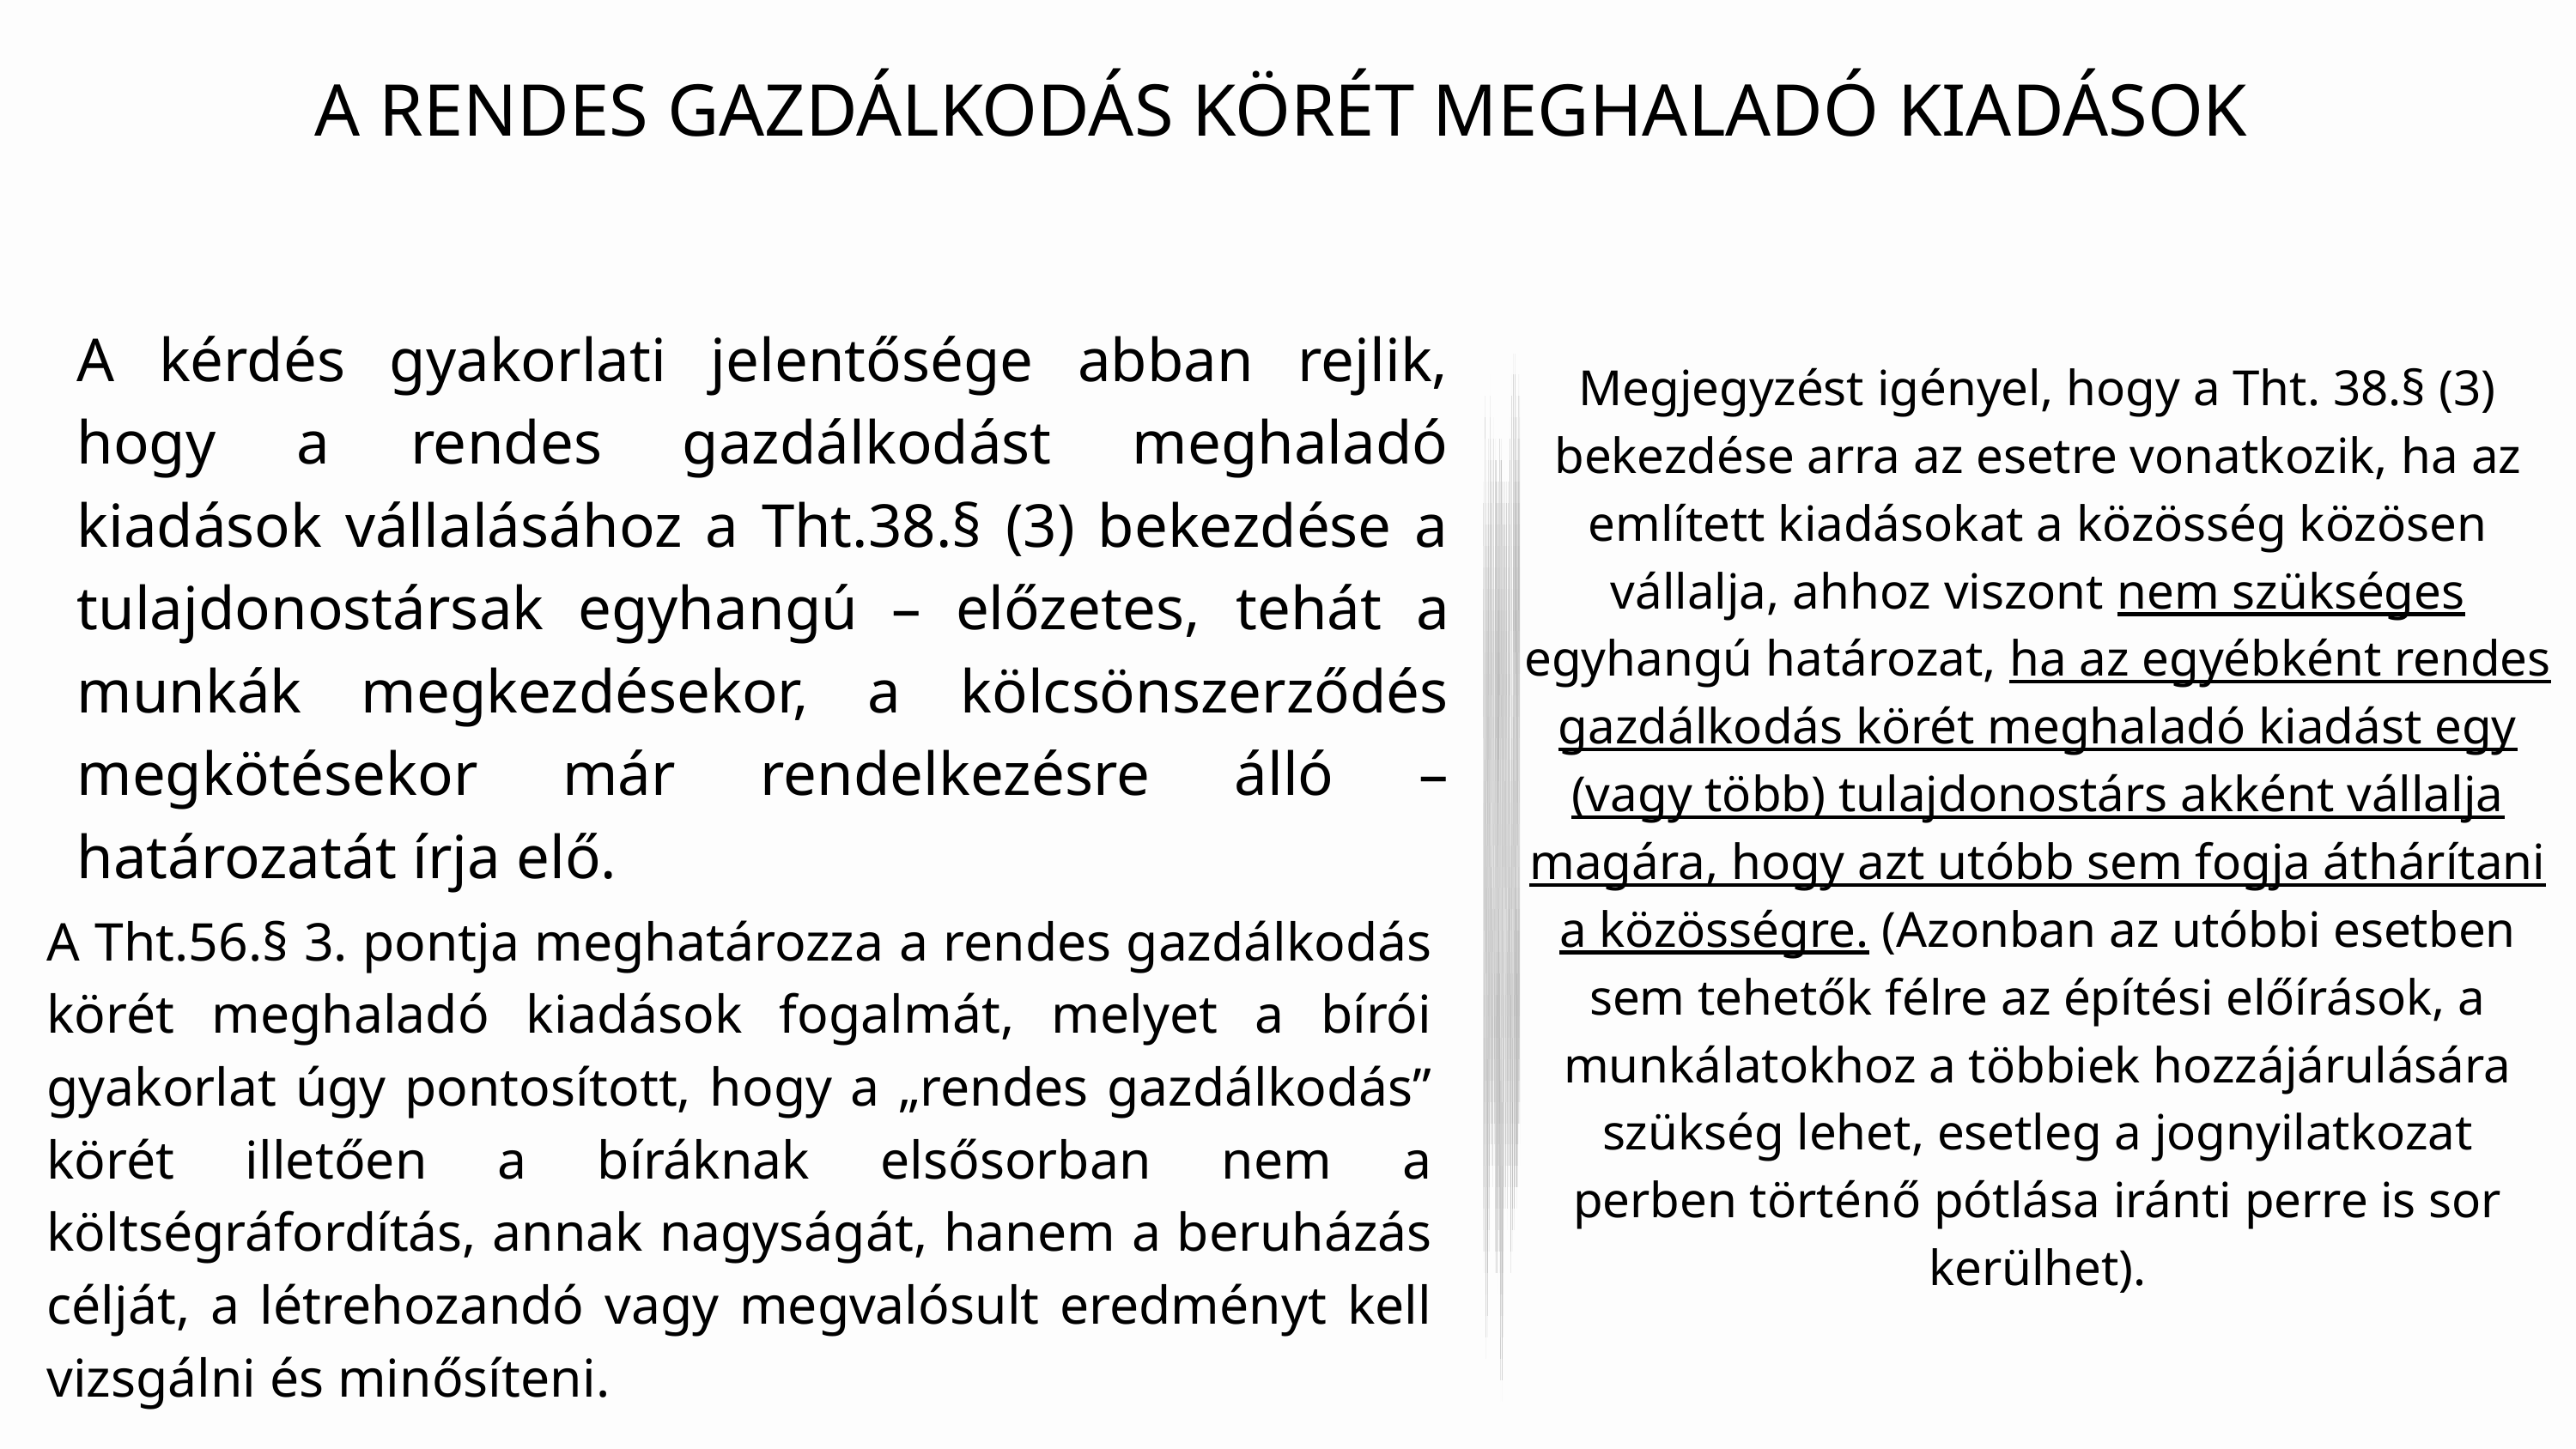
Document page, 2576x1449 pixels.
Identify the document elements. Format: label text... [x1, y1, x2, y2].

text_box [1483, 354, 1521, 1402]
text_box A Tht.56.§ 3. pontja meghatározza a rendes gazdálkodás körét meghaladó kiadások fogalmát, melyet a bírói gyakorlat úgy pontosított, hogy a „rendes gazdálkodás” körét illetően a bíráknak elsősorban nem a költségráfordítás, annak nagyságát, hanem a beruházás célját, a létrehozandó vagy megvalósult eredményt kell vizsgálni és minősíteni. [46, 898, 1433, 1408]
text_box Megjegyzést igényel, hogy a Tht. 38.§ (3) bekezdése arra az esetre vonatkozik, ha az említett kiadásokat a közösség közösen vállalja, ahhoz viszont nem szükséges egyhangú határozat, ha az egyébként rendes gazdálkodás körét meghaladó kiadást egy (vagy több) tulajdonostárs akként vállalja magára, hogy azt utóbb sem fogja áthárítani a közösségre. (Azonban az utóbbi esetben sem tehetők félre az építési előírások, a munkálatokhoz a többiek hozzájárulására szükség lehet, esetleg a jognyilatkozat perben történő pótlása iránti perre is sor kerülhet). [1524, 348, 2552, 1295]
text_box A kérdés gyakorlati jelentősége abban rejlik, hogy a rendes gazdálkodást meghaladó kiadások vállalásához a Tht.38.§ (3) bekezdése a tulajdonostársak egyhangú – előzetes, tehát a munkák megkezdésekor, a kölcsönszerződés megkötésekor már rendelkezésre álló – határozatát írja elő. [76, 310, 1450, 973]
text_box A RENDES GAZDÁLKODÁS KÖRÉT MEGHALADÓ KIADÁSOK [46, 50, 2517, 151]
